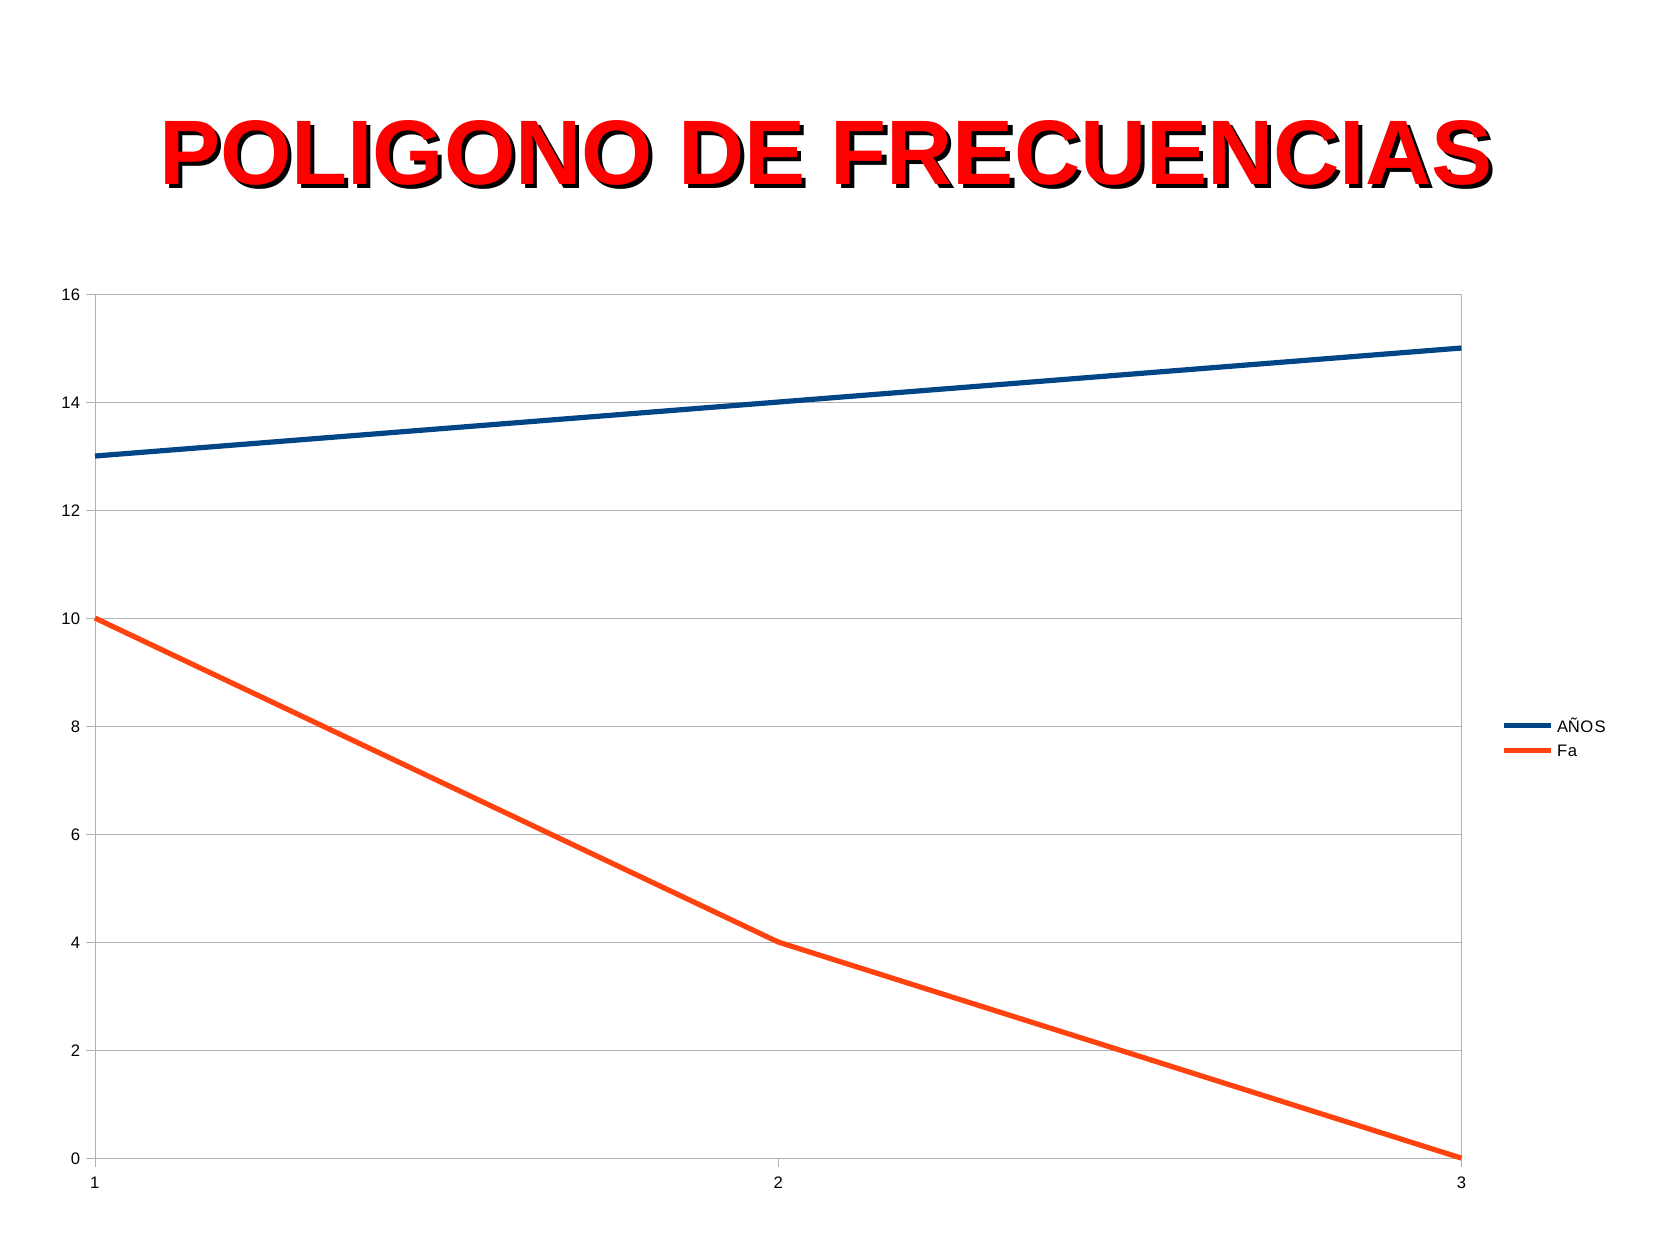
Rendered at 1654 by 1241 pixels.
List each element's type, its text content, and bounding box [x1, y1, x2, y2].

title POLIGONO DE FRECUENCIAS [82, 56, 1571, 250]
chart [29, 265, 1625, 1211]
